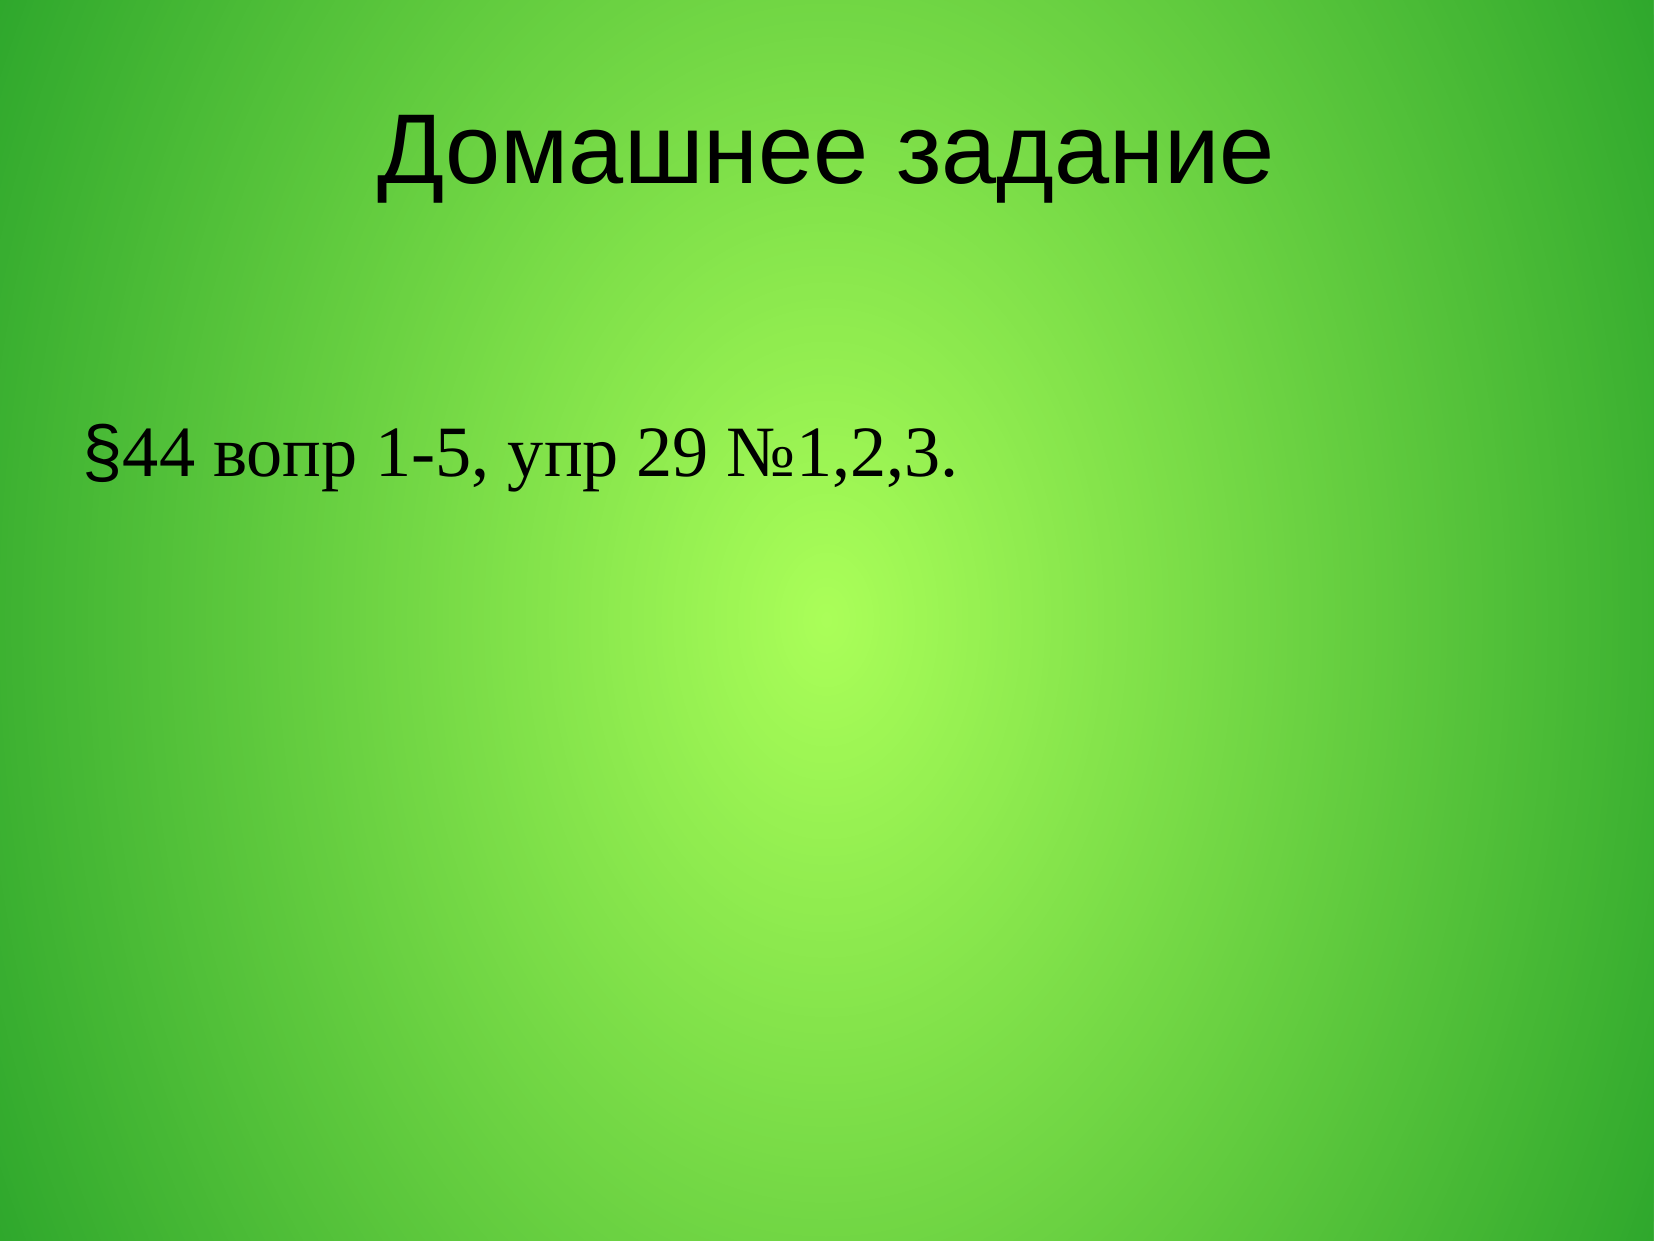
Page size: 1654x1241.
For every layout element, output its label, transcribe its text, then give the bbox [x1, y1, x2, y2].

list §44 вопр 1-5, упр 29 №1,2,3. [82, 299, 1571, 1019]
title Домашнее задание [82, 47, 1571, 252]
